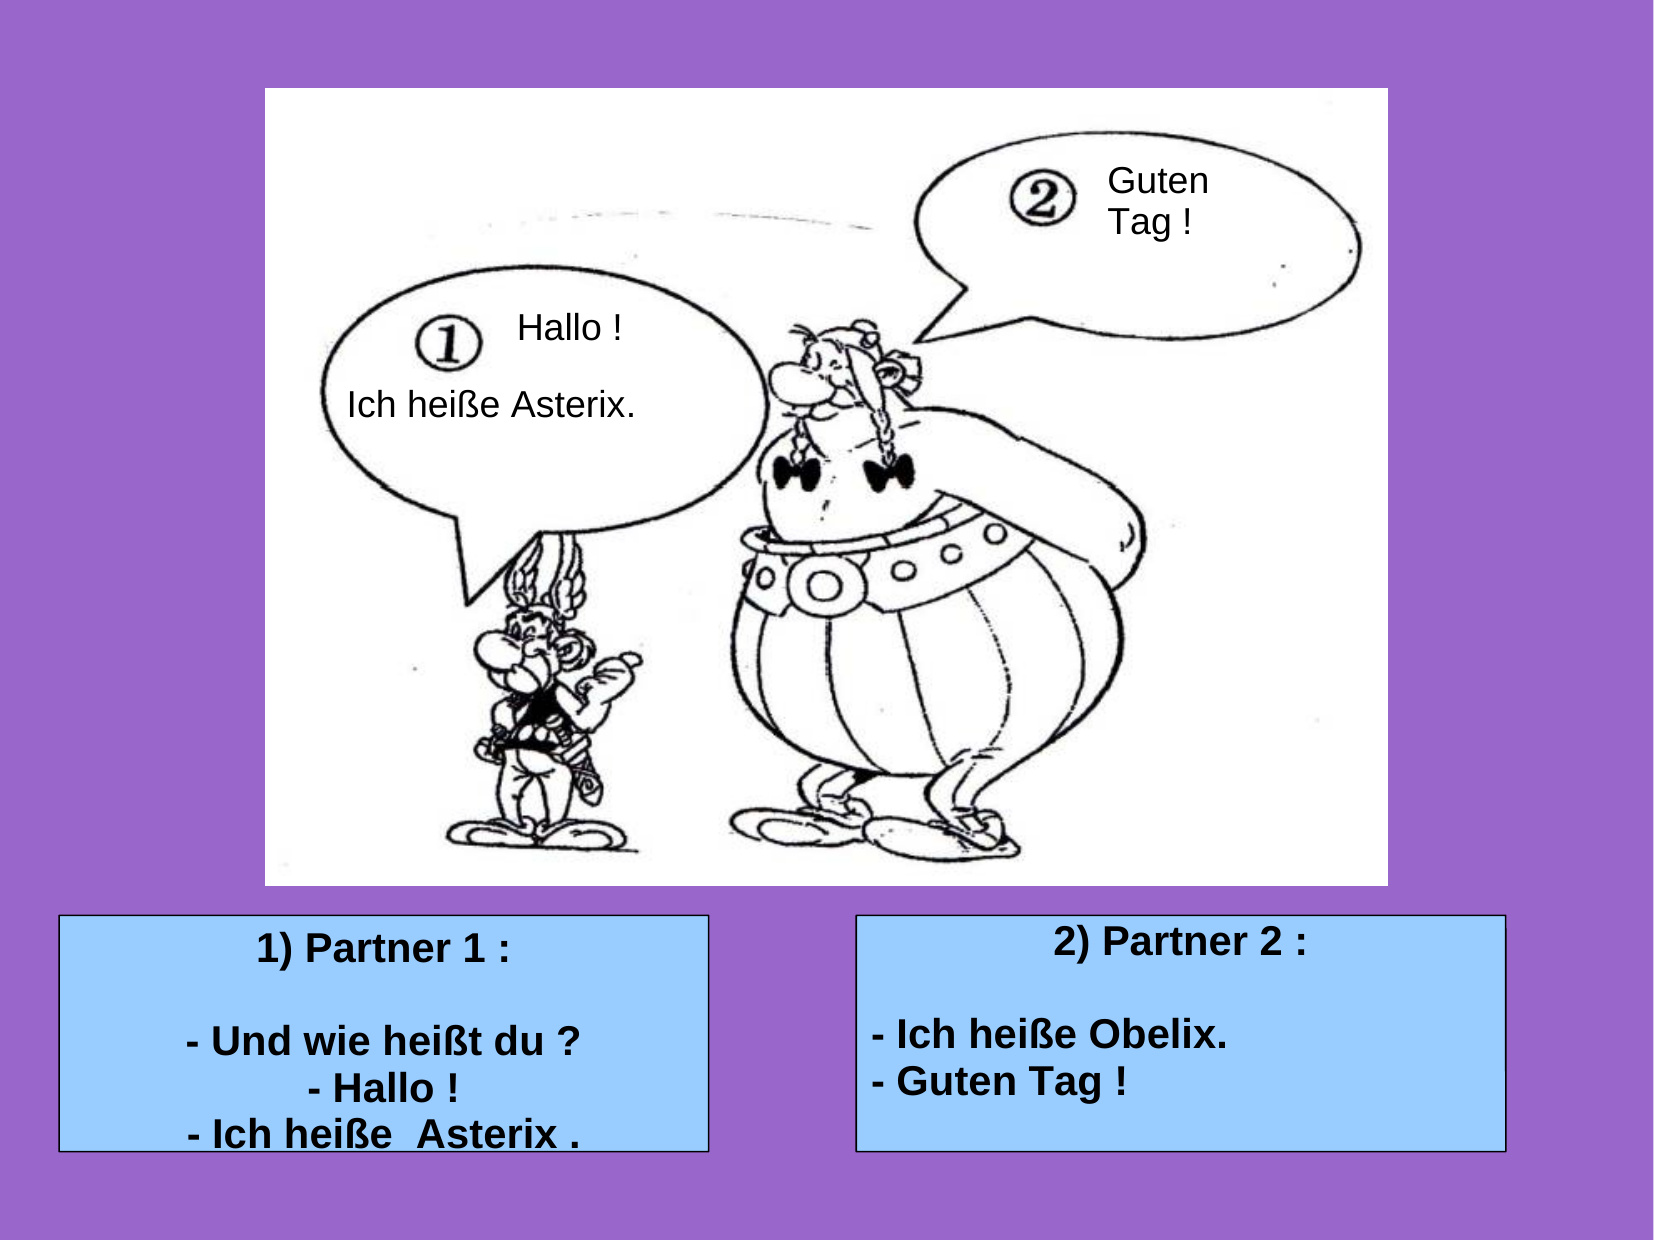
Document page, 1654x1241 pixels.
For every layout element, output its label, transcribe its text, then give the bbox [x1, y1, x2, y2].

text_box 1) Partner 1 : - Und wie heißt du ? - Hallo ! - Ich heiße Asterix . [59, 915, 709, 1152]
text_box Guten Tag ! [1092, 149, 1241, 249]
text_box 2) Partner 2 : - Ich heiße Obelix. - Guten Tag ! [856, 915, 1506, 1152]
text_box Ich heiße Asterix. [331, 373, 746, 431]
picture [265, 88, 1388, 886]
text_box Hallo ! [502, 297, 650, 355]
